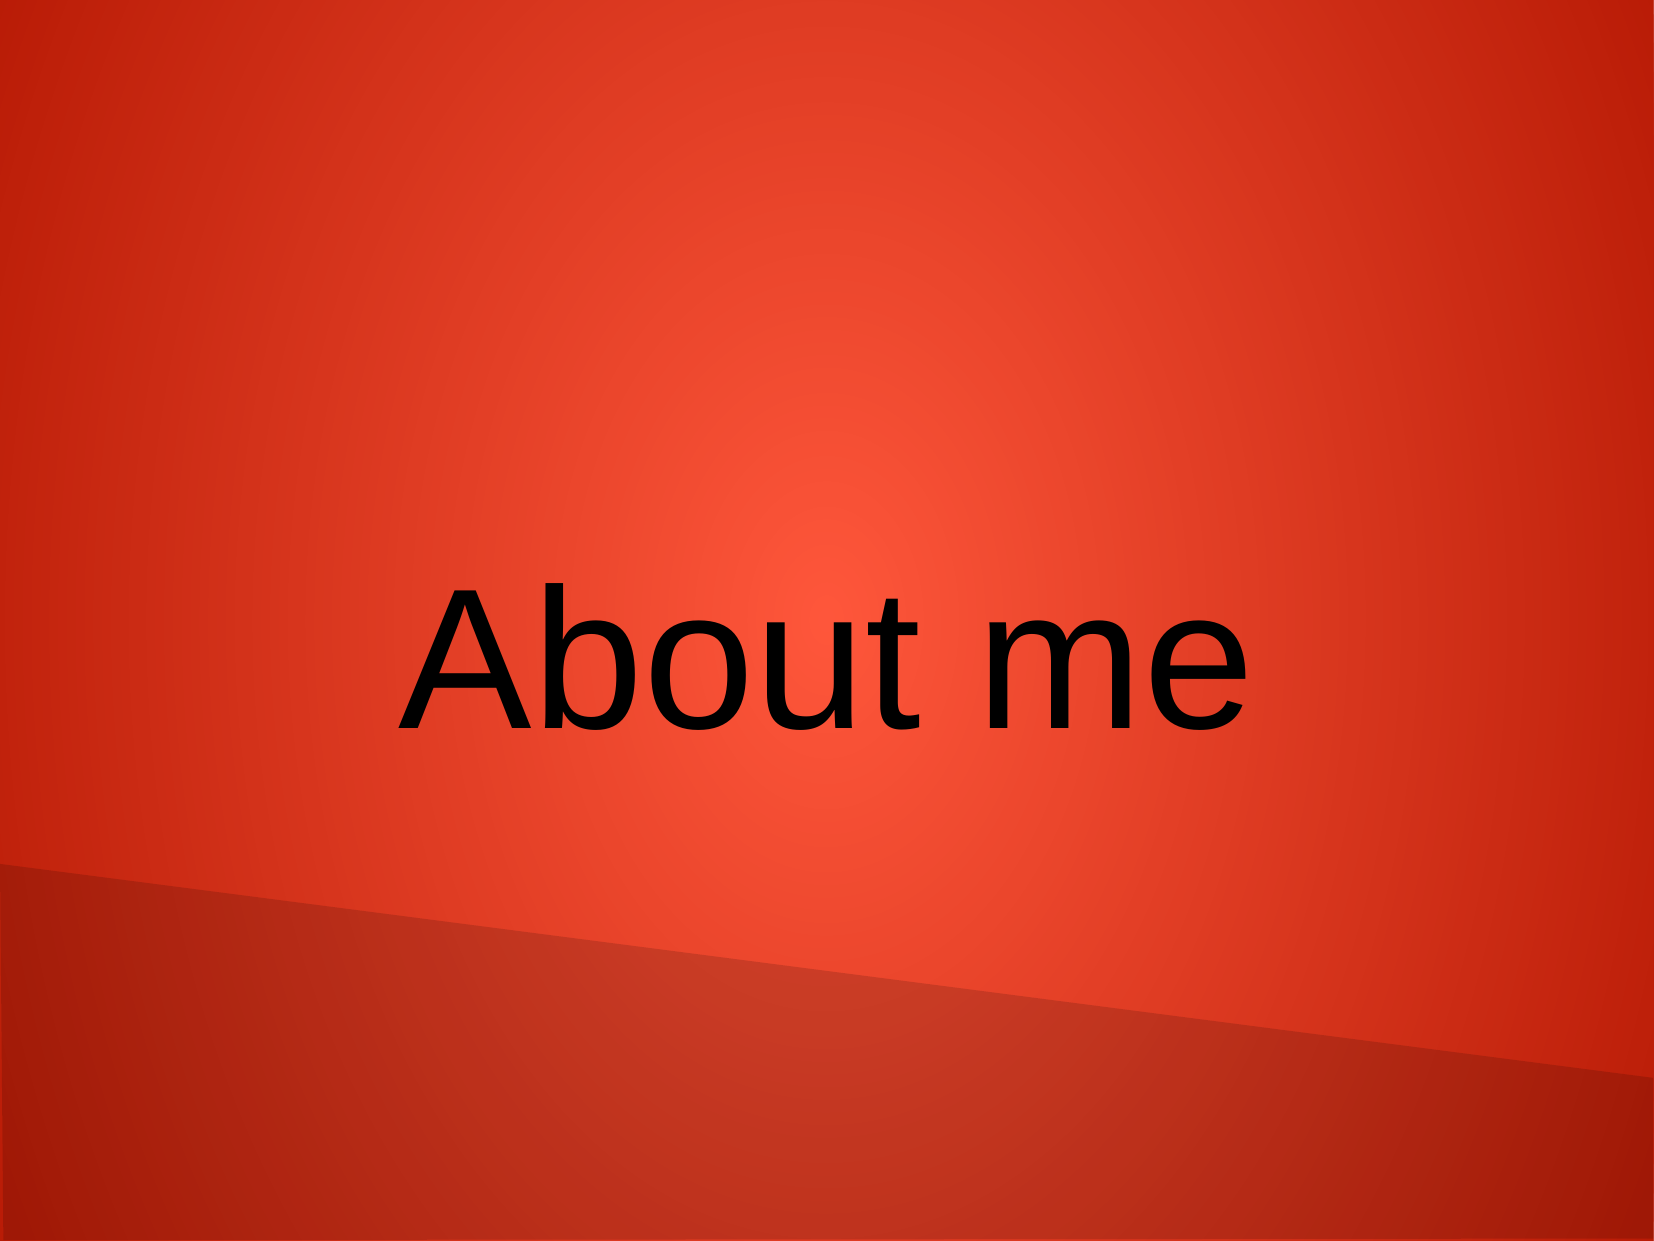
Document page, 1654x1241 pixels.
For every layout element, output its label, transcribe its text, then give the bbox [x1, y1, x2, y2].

subtitle About me [82, 299, 1571, 1019]
